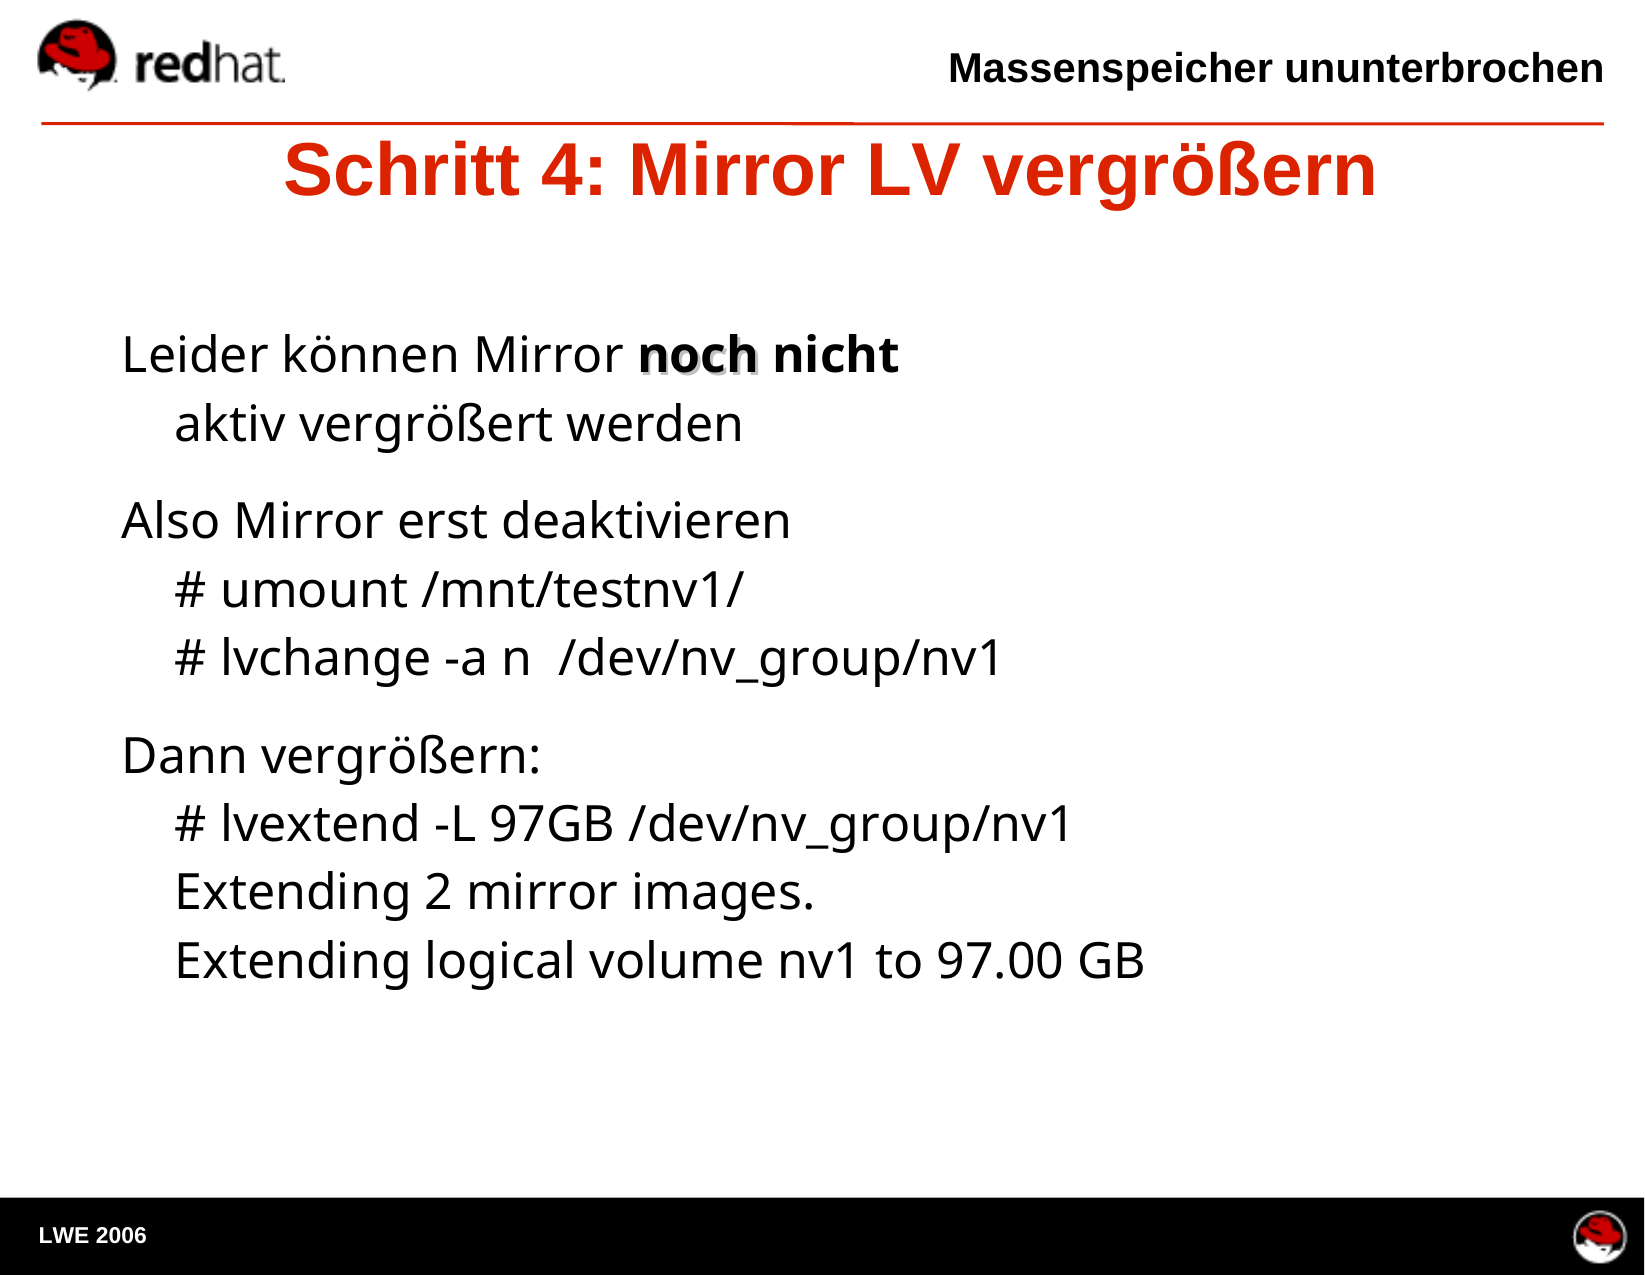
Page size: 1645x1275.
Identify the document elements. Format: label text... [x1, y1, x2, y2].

text_box [0, 1197, 1645, 1275]
text_box LWE 2006 [38, 1222, 382, 1252]
text_box Schritt 4: Mirror LV vergrößern [283, 127, 784, 222]
picture [36, 17, 285, 102]
list Leider können Mirror noch nicht aktiv vergrößert werden Also Mirror erst deaktivieren # umount /mnt/testnv1/ # lvchange -a n /dev/nv_group/nv1 Dann vergrößern: # lvextend -L 97GB /dev/nv_group/nv1 Extending 2 mirror images. Extending logical volume nv1 to 97.00 GB [104, 319, 1586, 1180]
text_box Massenspeicher ununterbrochen [959, 44, 1605, 98]
picture [1568, 1207, 1632, 1270]
